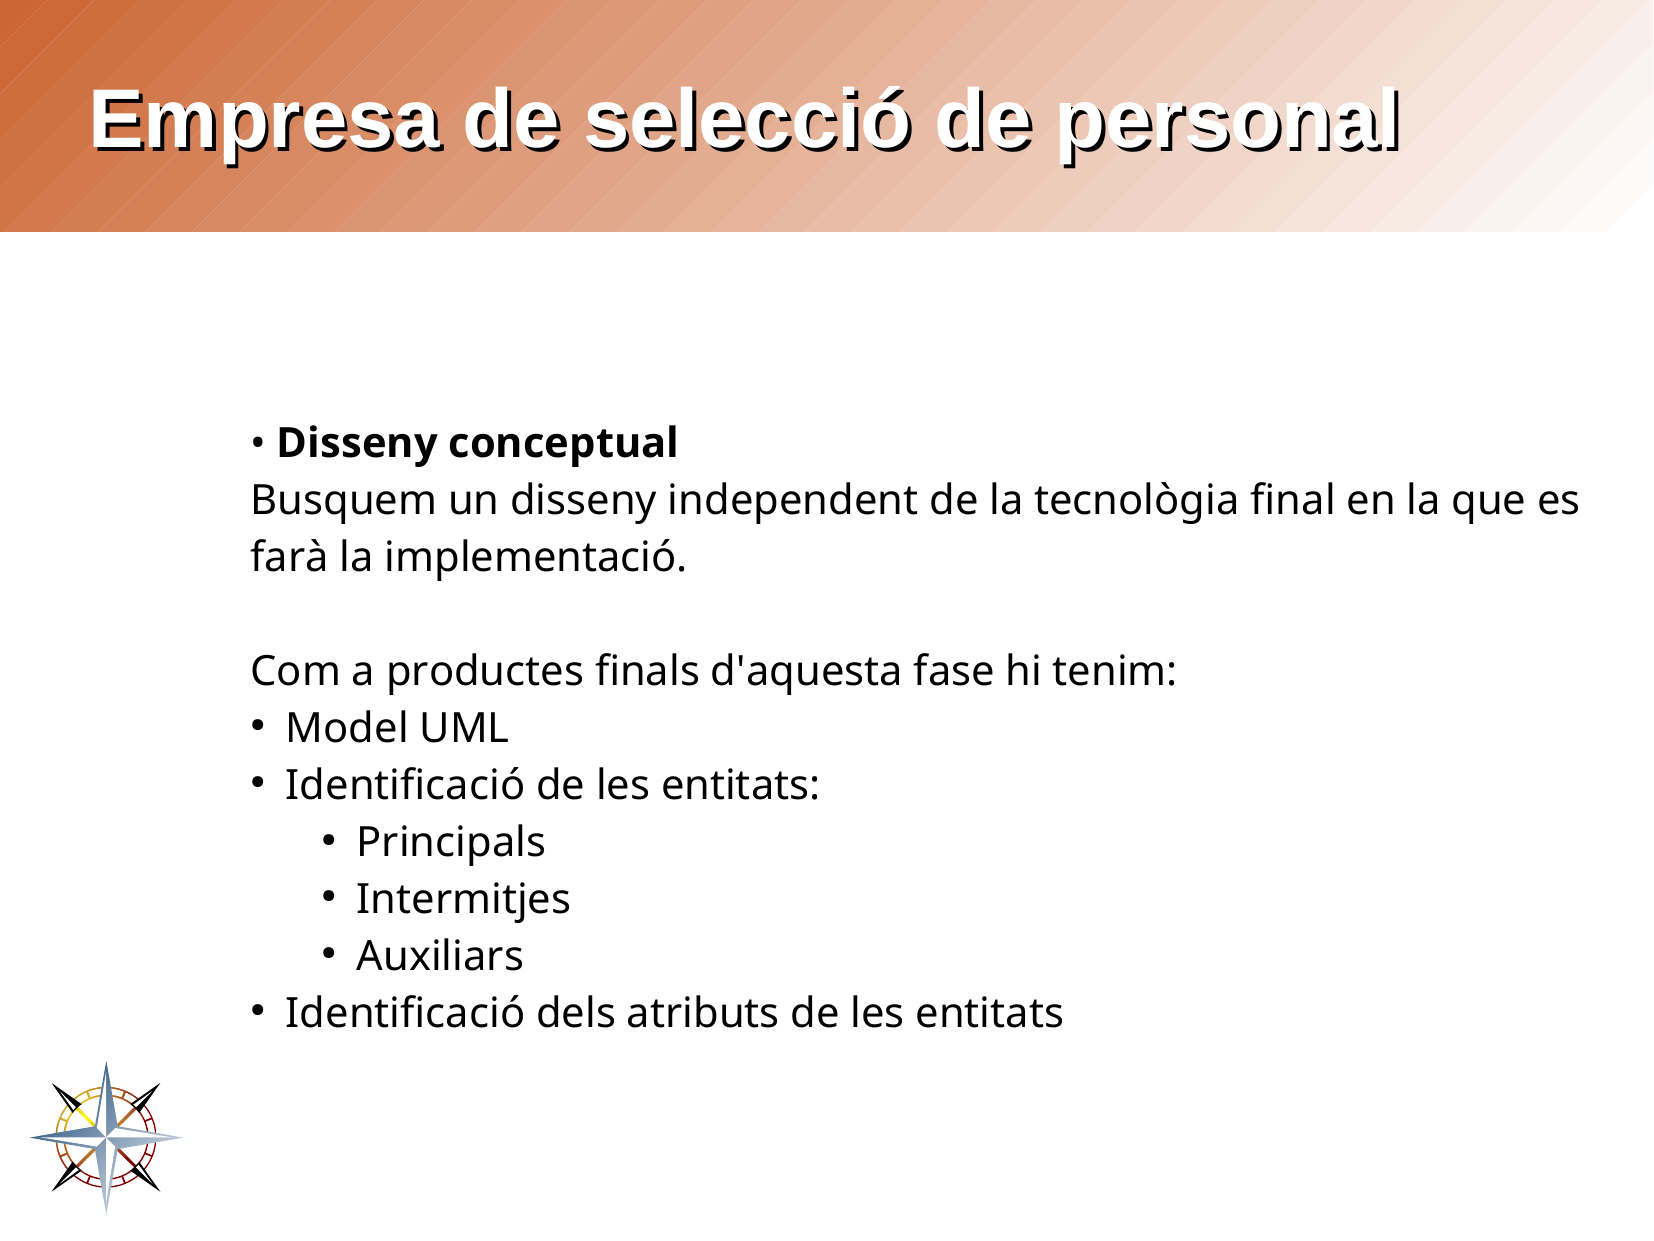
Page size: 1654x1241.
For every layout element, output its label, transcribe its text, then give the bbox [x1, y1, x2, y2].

title Empresa de selecció de personal [88, 0, 1625, 238]
text_box • Disseny conceptual Busquem un disseny independent de la tecnològia final en la que es farà la implementació. Com a productes finals d'aquesta fase hi tenim: Model UML Identificació de les entitats: Principals Intermitjes Auxiliars Identificació dels atributs de les entitats [250, 356, 1625, 1211]
